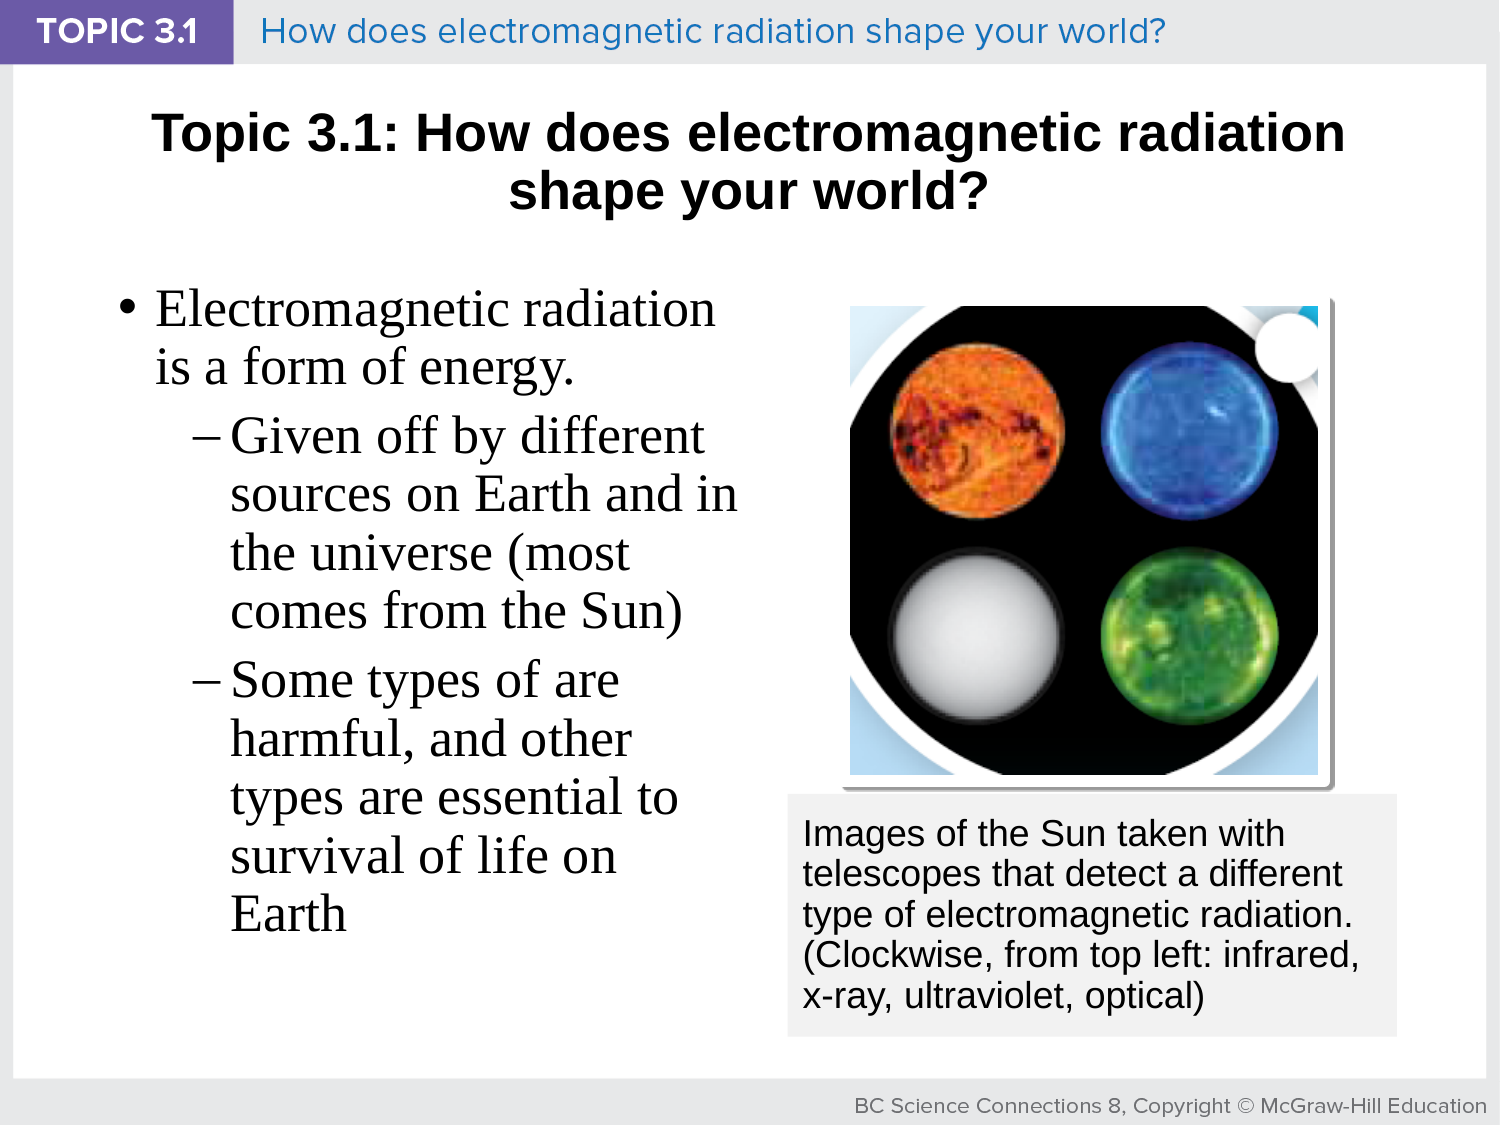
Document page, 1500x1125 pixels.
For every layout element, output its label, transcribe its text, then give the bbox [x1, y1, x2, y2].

picture [0, 0, 1500, 1082]
title Topic 3.1: How does electromagnetic radiation shape your world? [103, 76, 1397, 249]
list Electromagnetic radiation is a form of energy. Given off by different sources on Earth and in the universe (most comes from the Sun) Some types of are harmful, and other types are essential to survival of life on Earth [103, 271, 757, 1014]
list Images of the Sun taken with telescopes that detect a different type of electromagnetic radiation. (Clockwise, from top left: infrared, x-ray, ultraviolet, optical) [787, 793, 1397, 1037]
